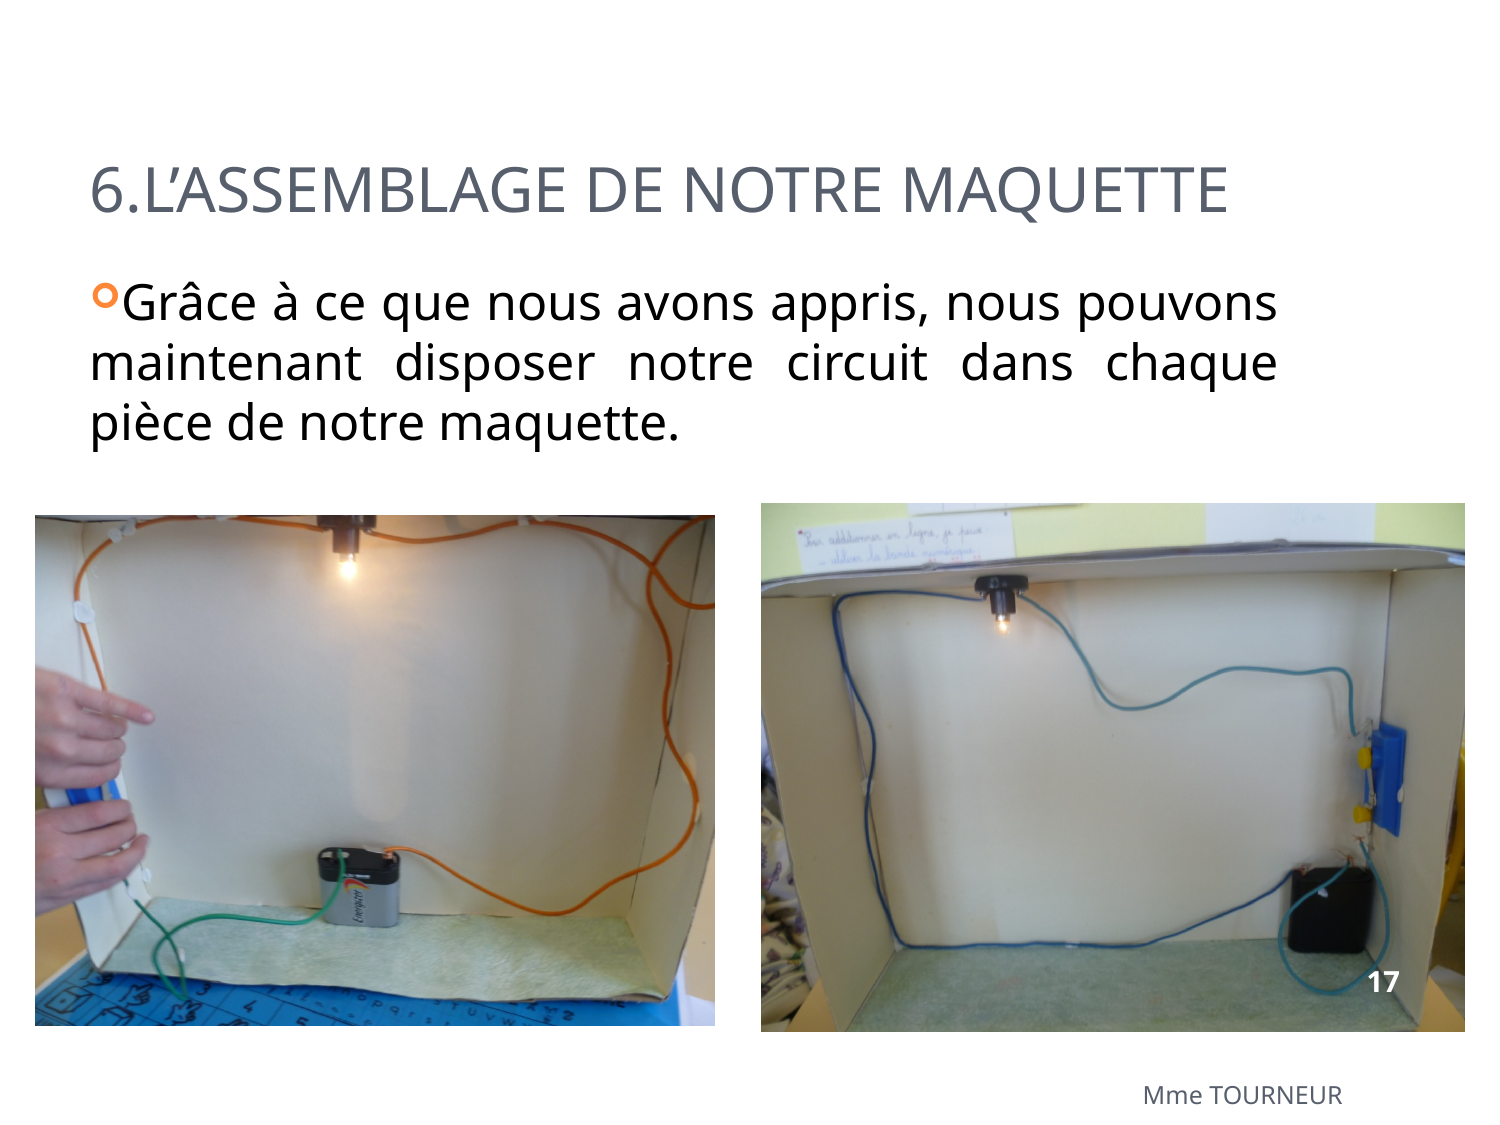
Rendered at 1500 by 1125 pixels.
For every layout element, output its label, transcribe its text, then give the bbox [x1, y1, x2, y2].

title 6.L’assemblage de notre maquette [75, 45, 1300, 233]
list Grâce à ce que nous avons appris, nous pouvons maintenant disposer notre circuit dans chaque pièce de notre maquette. [75, 262, 1300, 1062]
picture [761, 503, 1465, 1032]
text_box [1333, 940, 1434, 1027]
picture [35, 515, 715, 1026]
text_box Mme TOURNEUR [1128, 1065, 1500, 1125]
